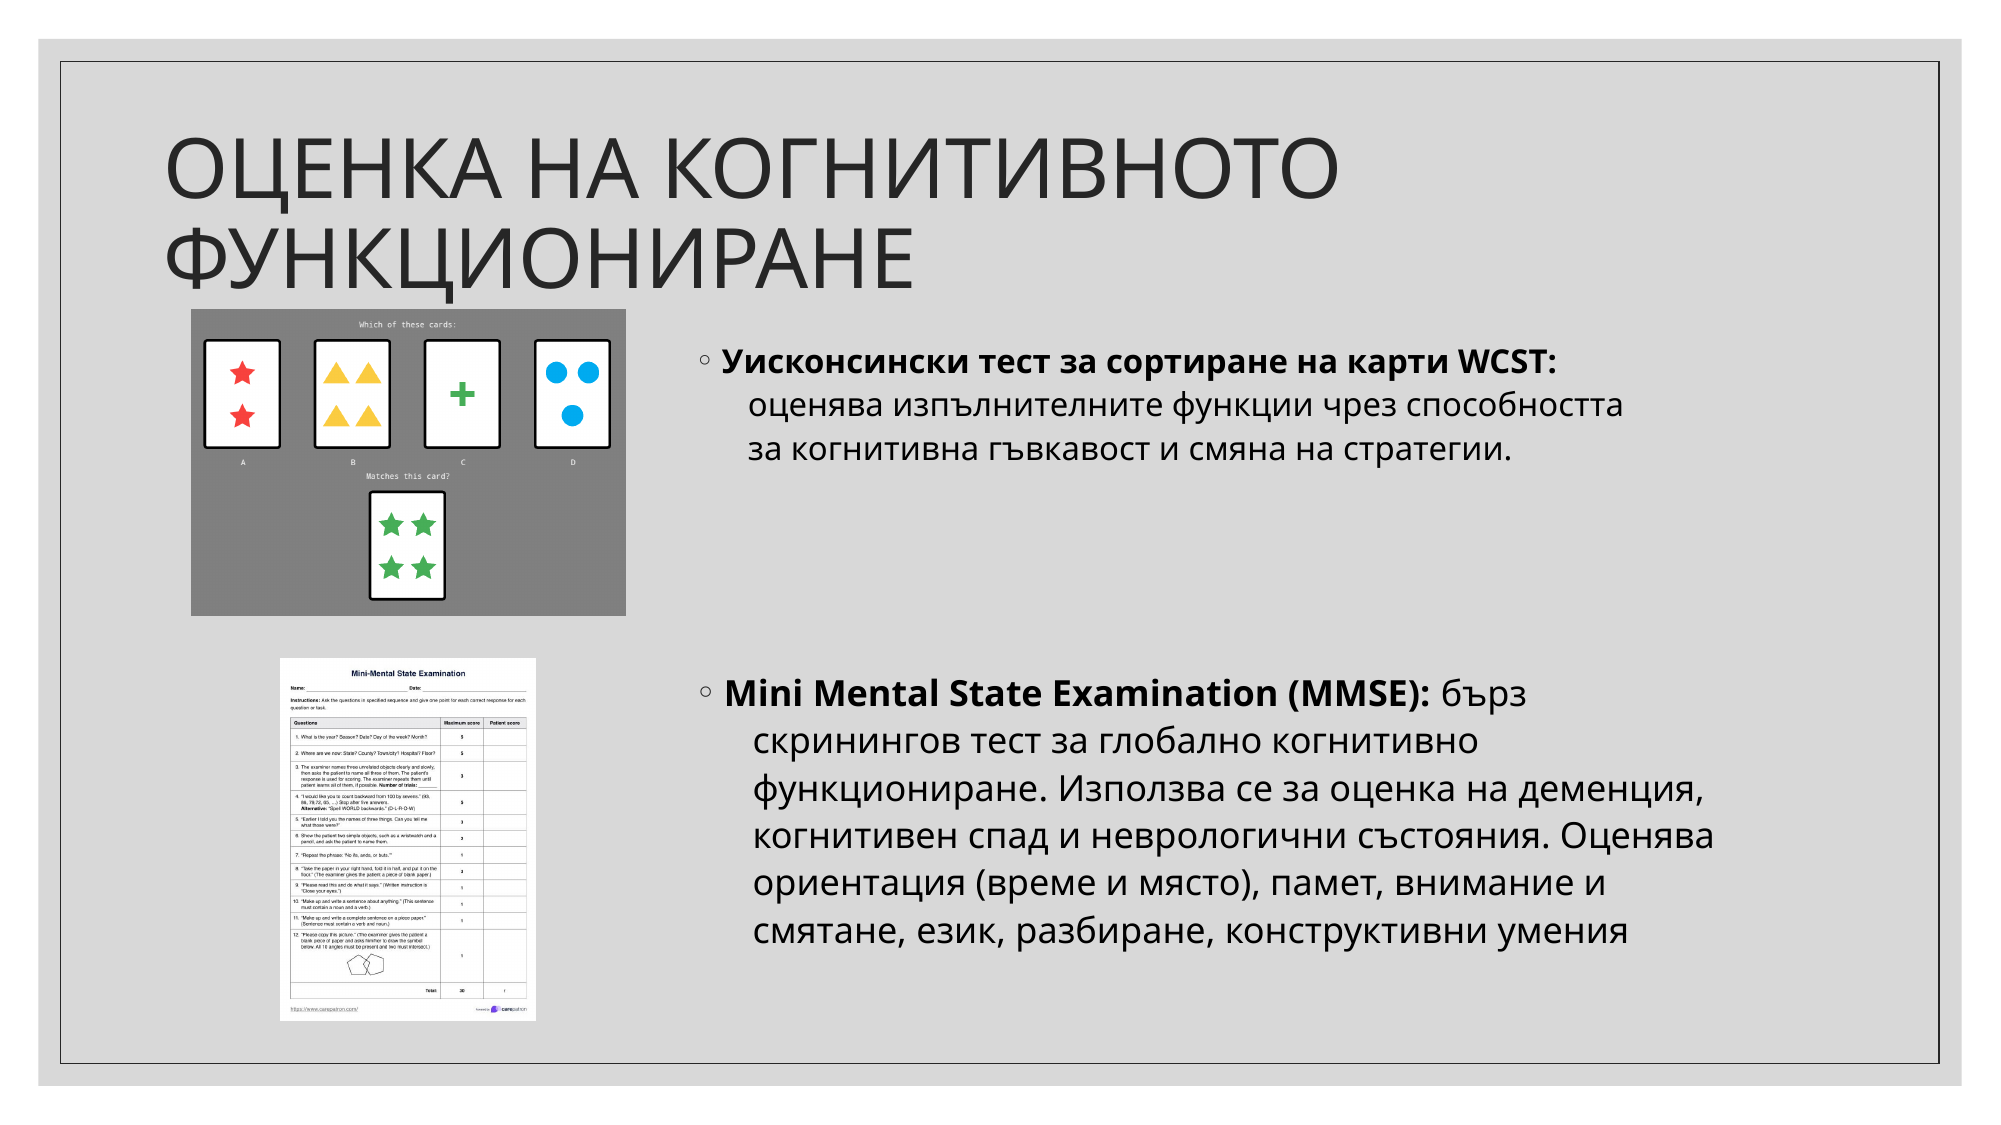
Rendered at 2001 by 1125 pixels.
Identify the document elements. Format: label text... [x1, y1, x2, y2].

picture [280, 658, 536, 1021]
title ОЦЕНКА НА КОГНИТИВНОТО ФУНКЦИОНИРАНЕ [148, 103, 1884, 329]
list Уисконсински тест за сортиране на карти WCST: оценява изпълнителните функции чрез способността за когнитивна гъвкавост и смяна на стратегии. [680, 328, 1684, 500]
picture [191, 309, 626, 616]
text_box Mini Mental State Examination (MMSE): бърз скринингов тест за глобално когнитивно функциониране. Използва се за оценка на деменция, когнитивен спад и неврологични състояния. Оценява ориентация (време и място), памет, внимание и смятане, език, разбиране, конструктивни умения [680, 658, 1734, 976]
